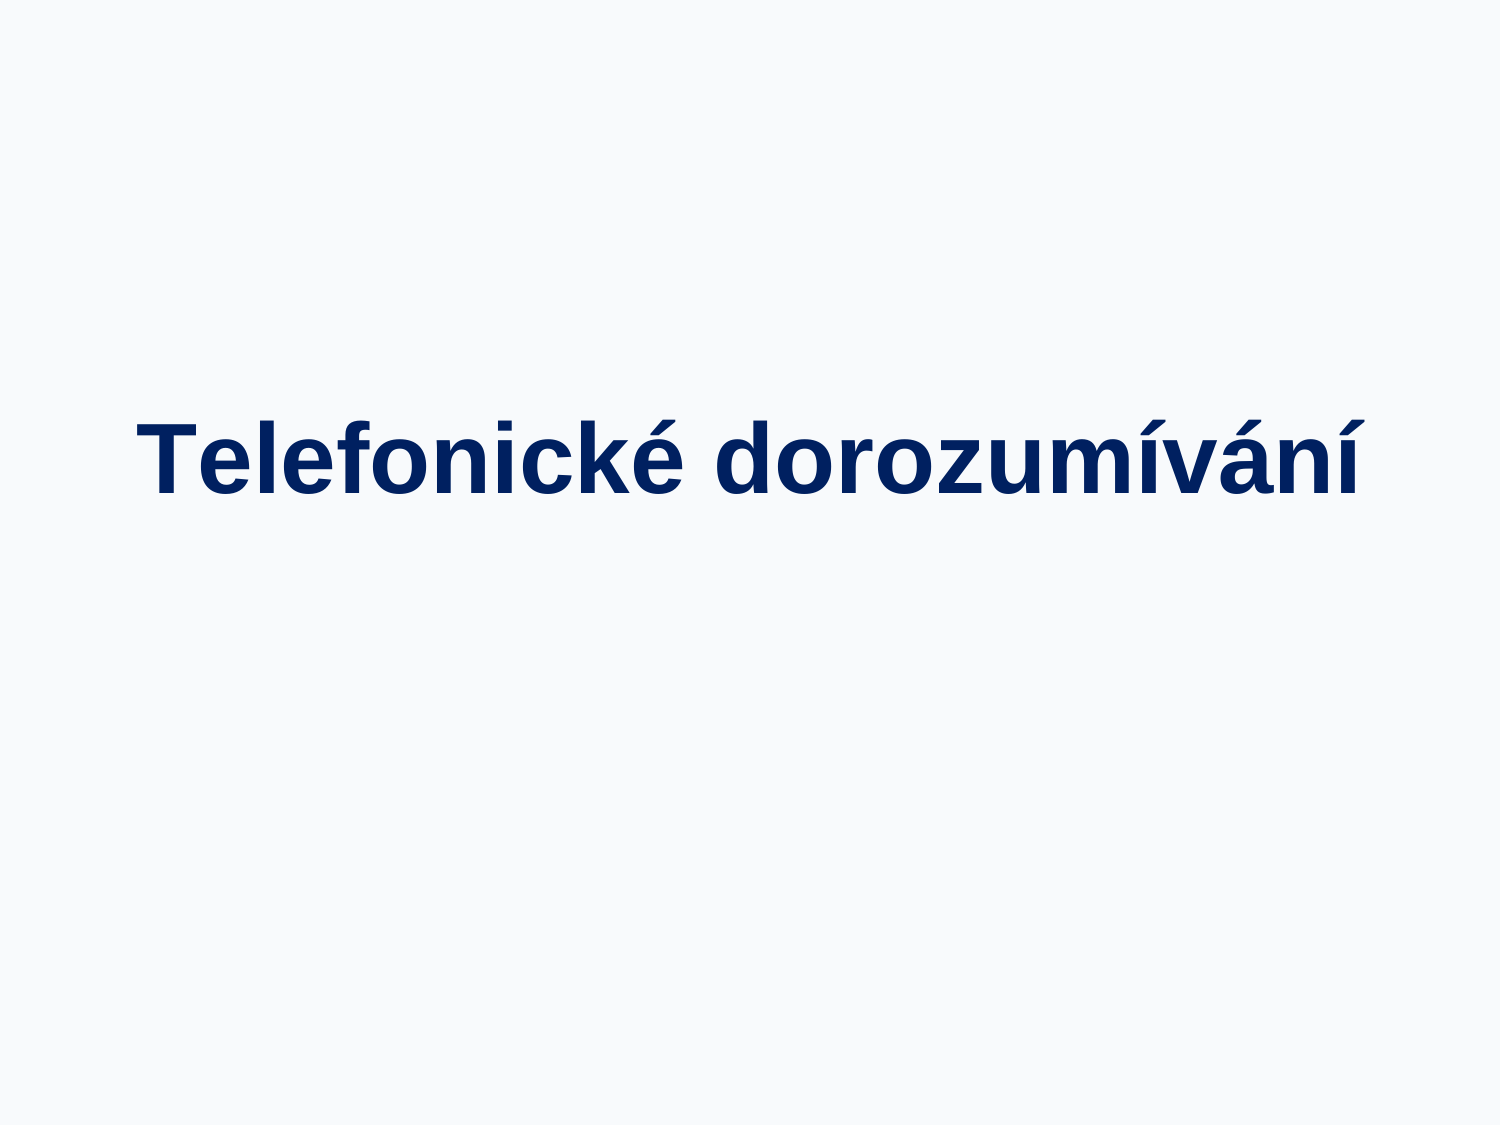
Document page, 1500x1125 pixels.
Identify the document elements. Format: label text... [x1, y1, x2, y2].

title Telefonické dorozumívání [112, 333, 1388, 575]
